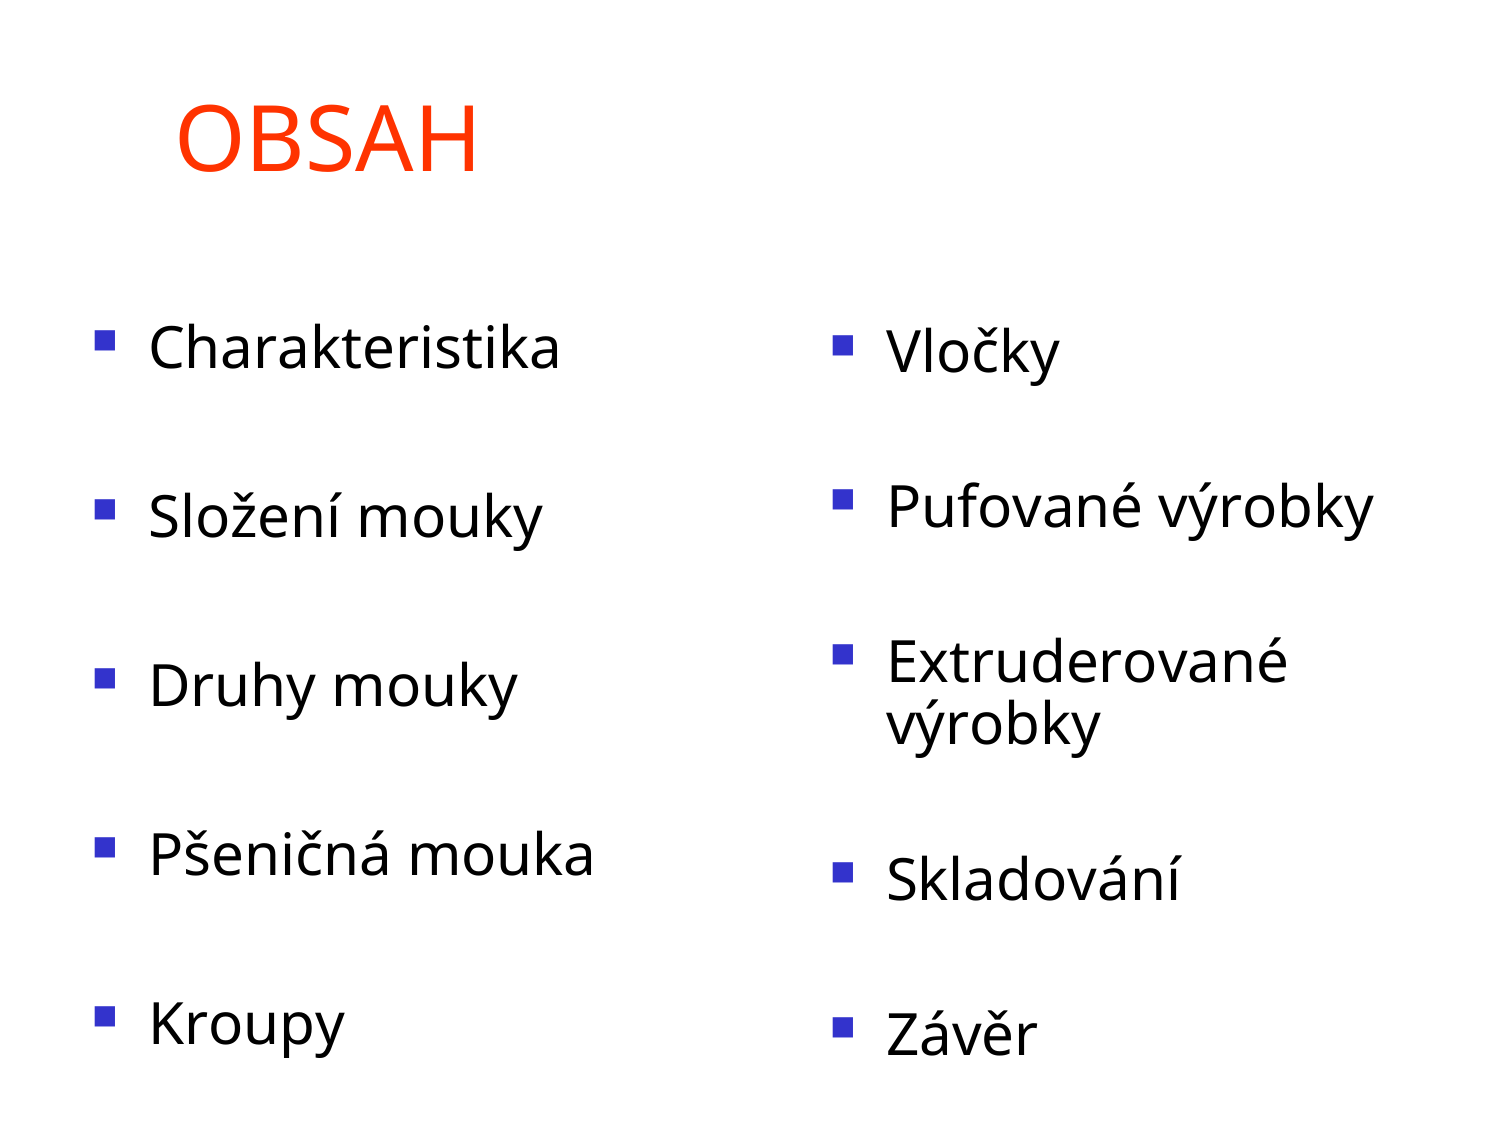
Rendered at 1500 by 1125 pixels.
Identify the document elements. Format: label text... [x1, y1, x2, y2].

list Vločky Pufované výrobky Extruderované výrobky Skladování Závěr [814, 314, 1500, 1095]
list Charakteristika Složení mouky Druhy mouky Pšeničná mouka Kroupy [76, 302, 669, 1094]
title OBSAH [159, 0, 1438, 197]
